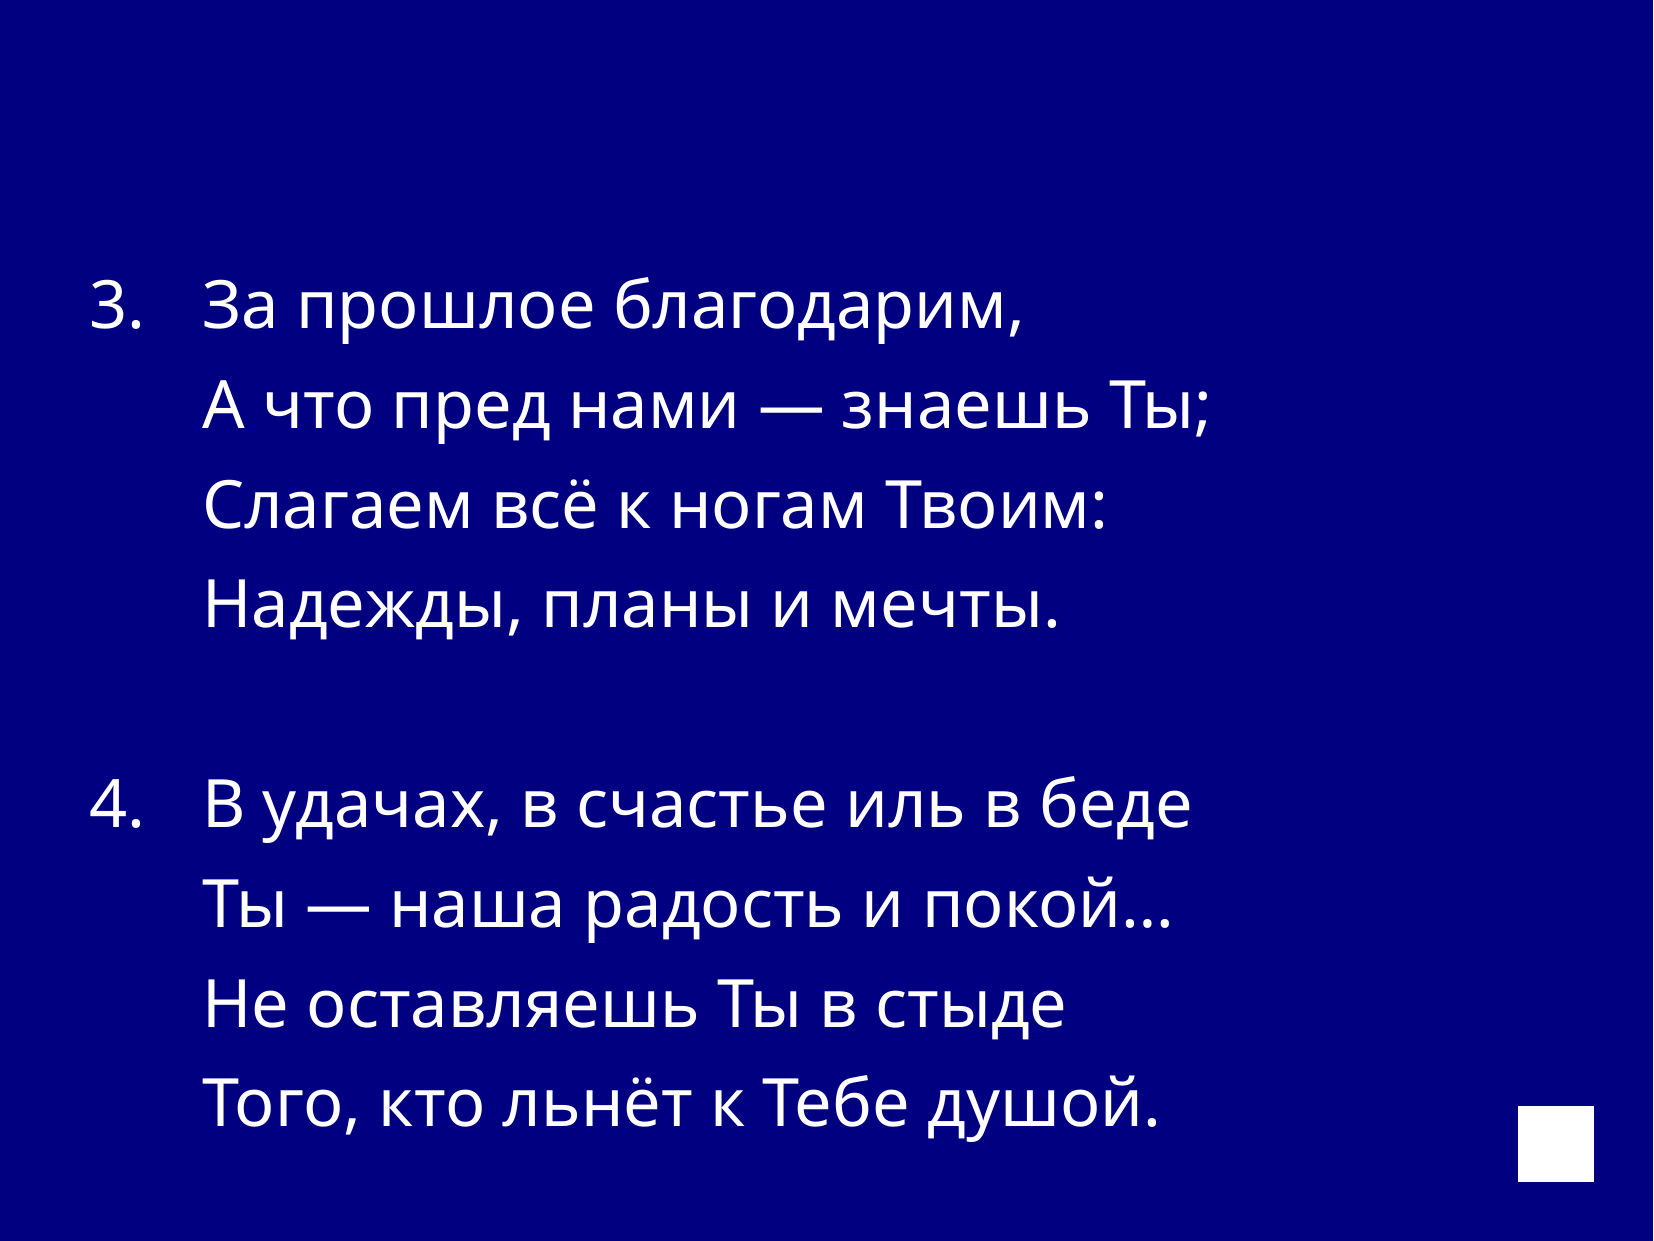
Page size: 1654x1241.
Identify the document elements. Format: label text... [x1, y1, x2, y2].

text_box [1518, 1106, 1594, 1182]
text_box 3. За прошлое благодарим, А что пред нами — знаешь Ты; Слагаем всё к ногам Твоим: Надежды, планы и мечты. 4. В удачах, в счастье иль в беде Ты — наша радость и покой… Не оставляешь Ты в стыде Того, кто льнёт к Тебе душой. [75, 150, 1576, 1163]
